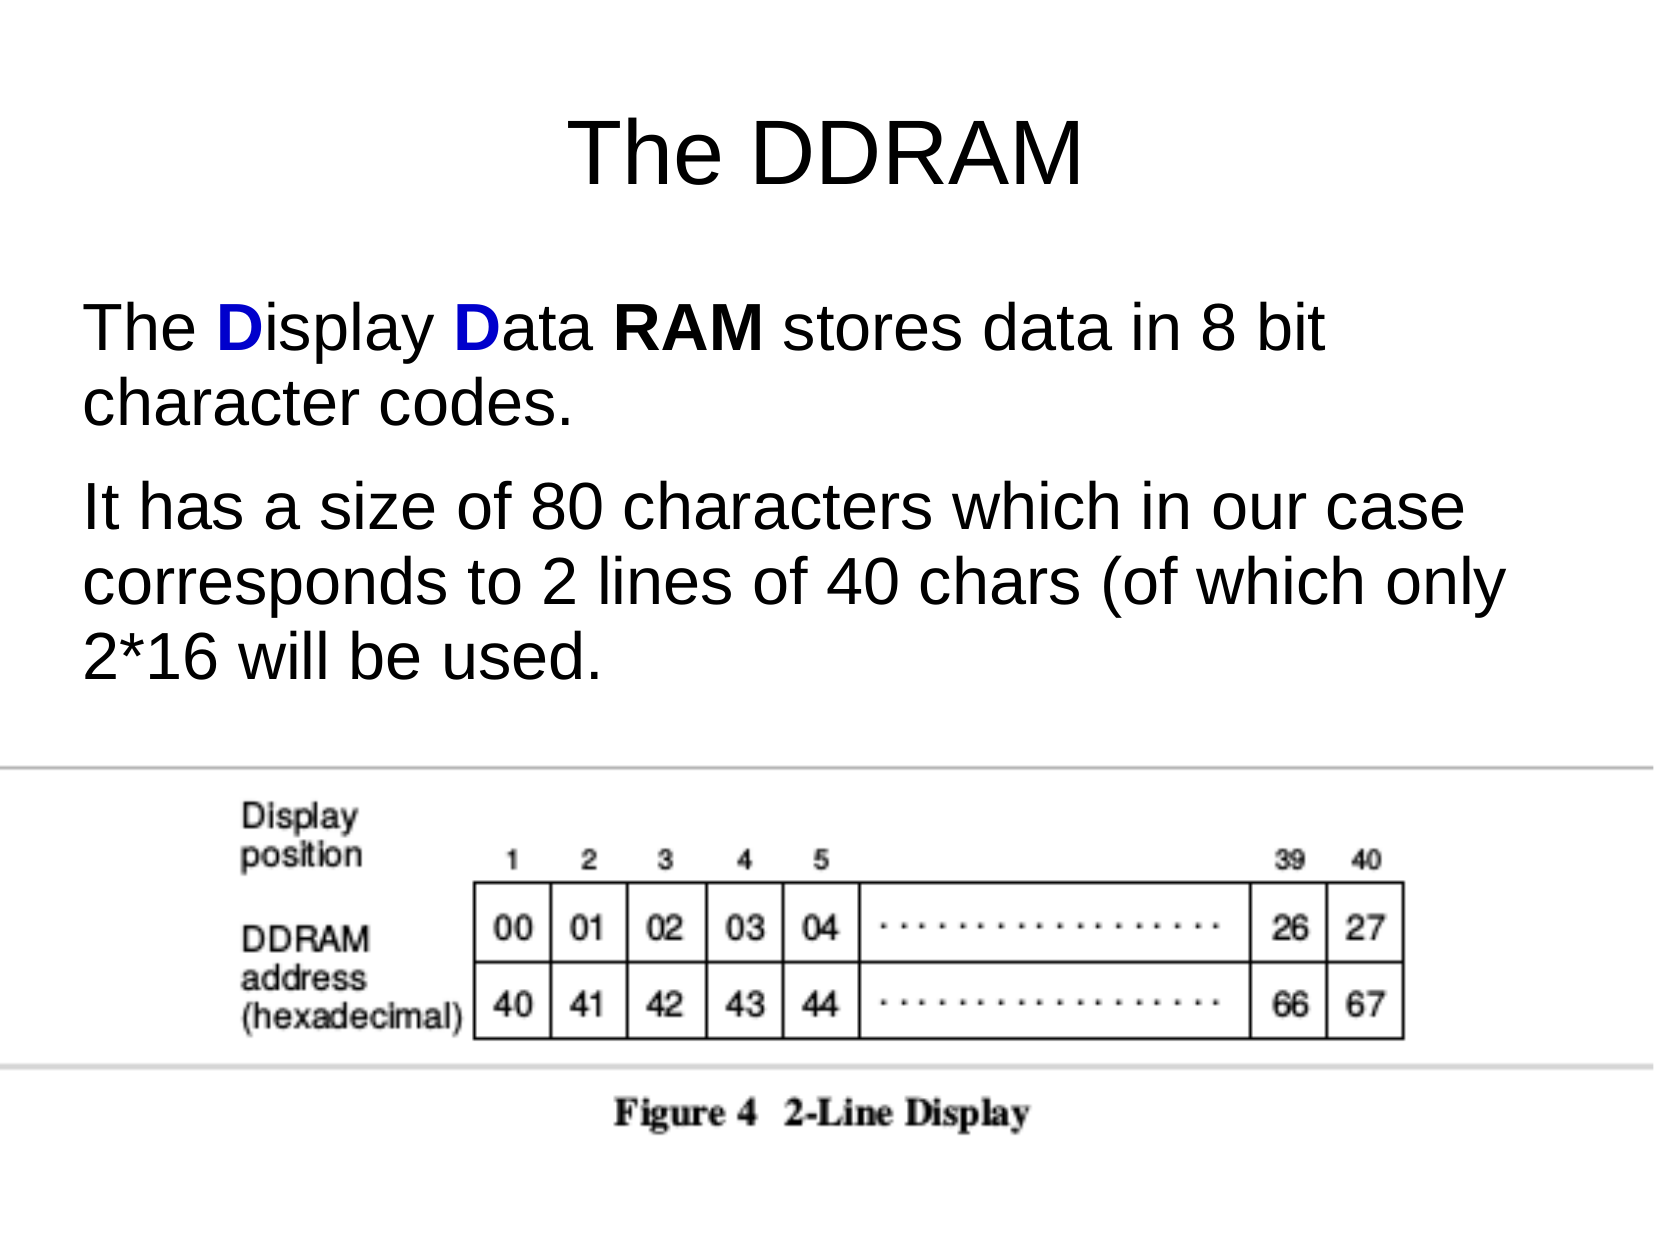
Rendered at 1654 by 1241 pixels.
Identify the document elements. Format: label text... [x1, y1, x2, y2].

list The Display Data RAM stores data in 8 bit character codes. It has a size of 80 characters which in our case corresponds to 2 lines of 40 chars (of which only 2*16 will be used. [82, 290, 1571, 721]
title The DDRAM [82, 49, 1571, 257]
picture [0, 732, 1654, 1150]
